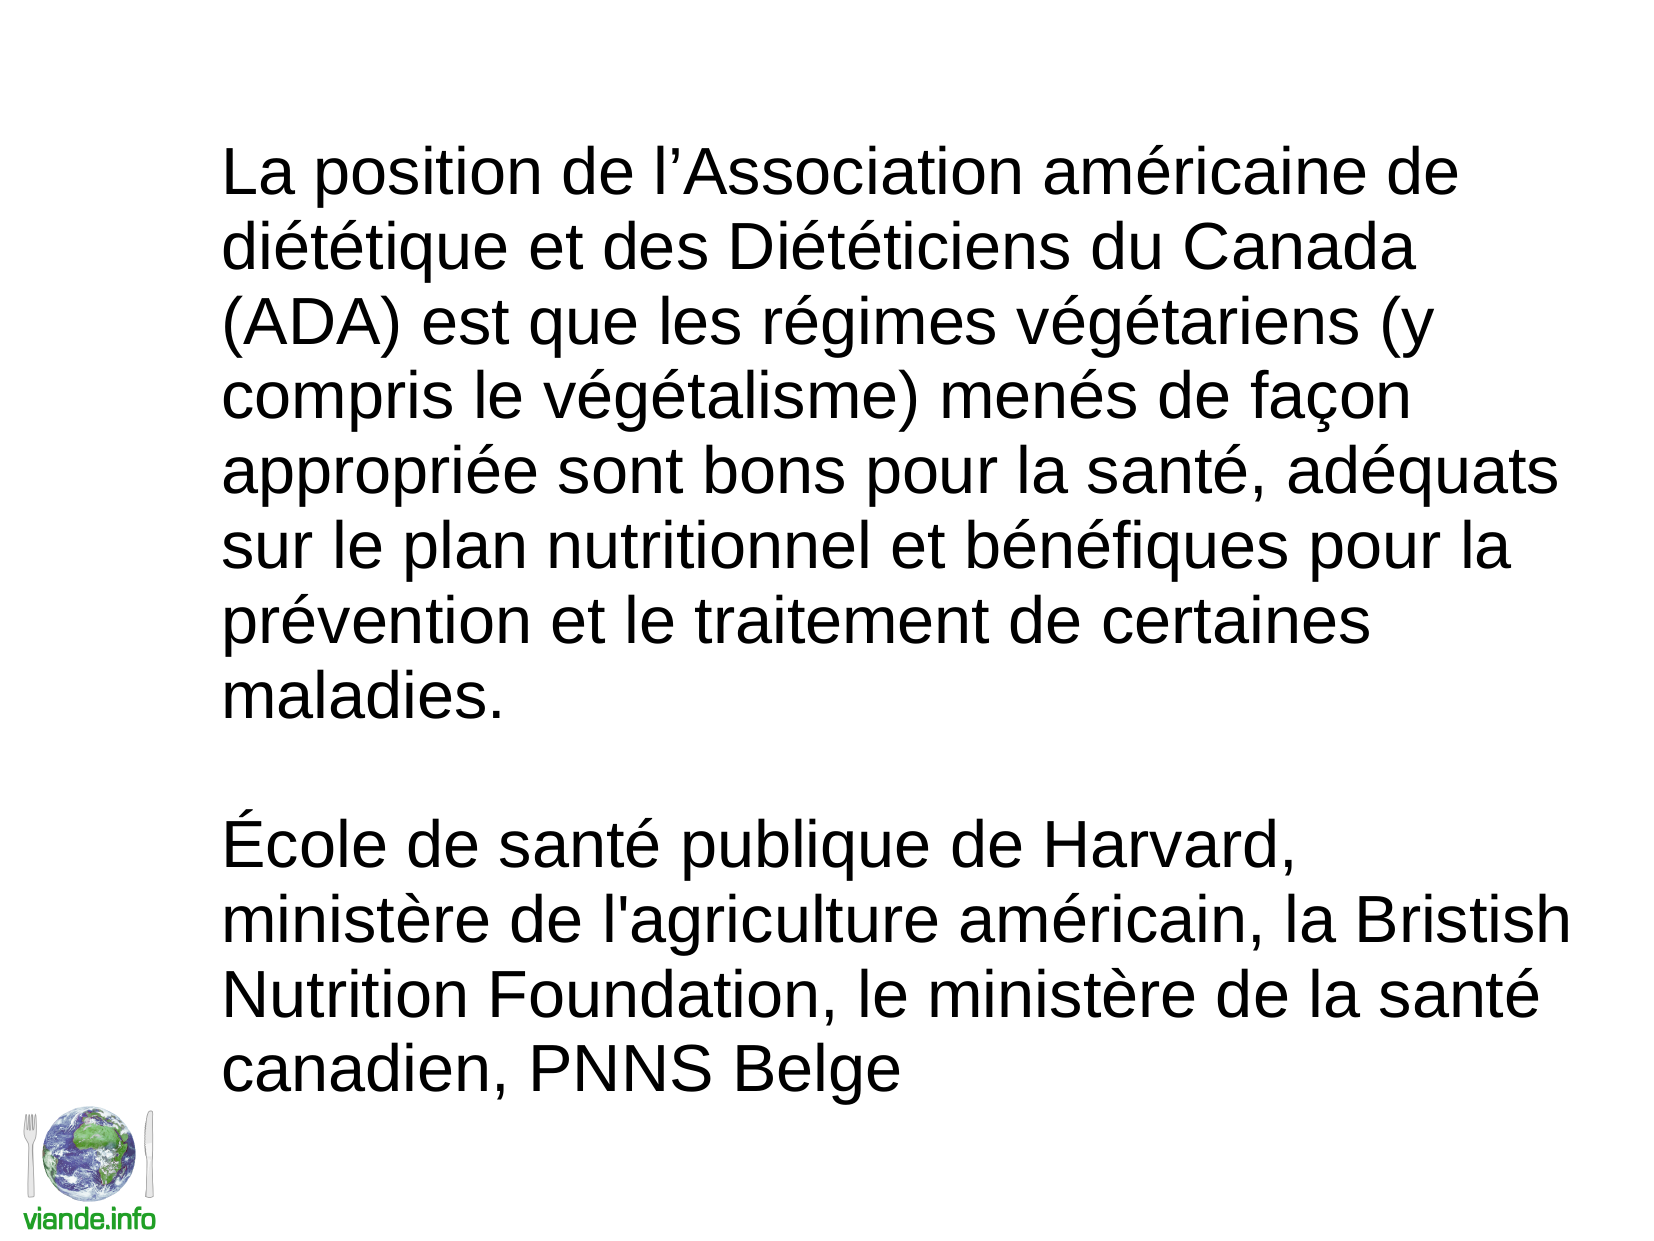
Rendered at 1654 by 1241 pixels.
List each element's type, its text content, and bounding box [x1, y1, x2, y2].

text_box La position de l’Association américaine de diététique et des Diététiciens du Canada (ADA) est que les régimes végétariens (y compris le végétalisme) menés de façon appropriée sont bons pour la santé, adéquats sur le plan nutritionnel et bénéfiques pour la prévention et le traitement de certaines maladies. École de santé publique de Harvard, ministère de l'agriculture américain, la Bristish Nutrition Foundation, le ministère de la santé canadien, PNNS Belge [206, 126, 1595, 1114]
picture [0, 1092, 178, 1241]
